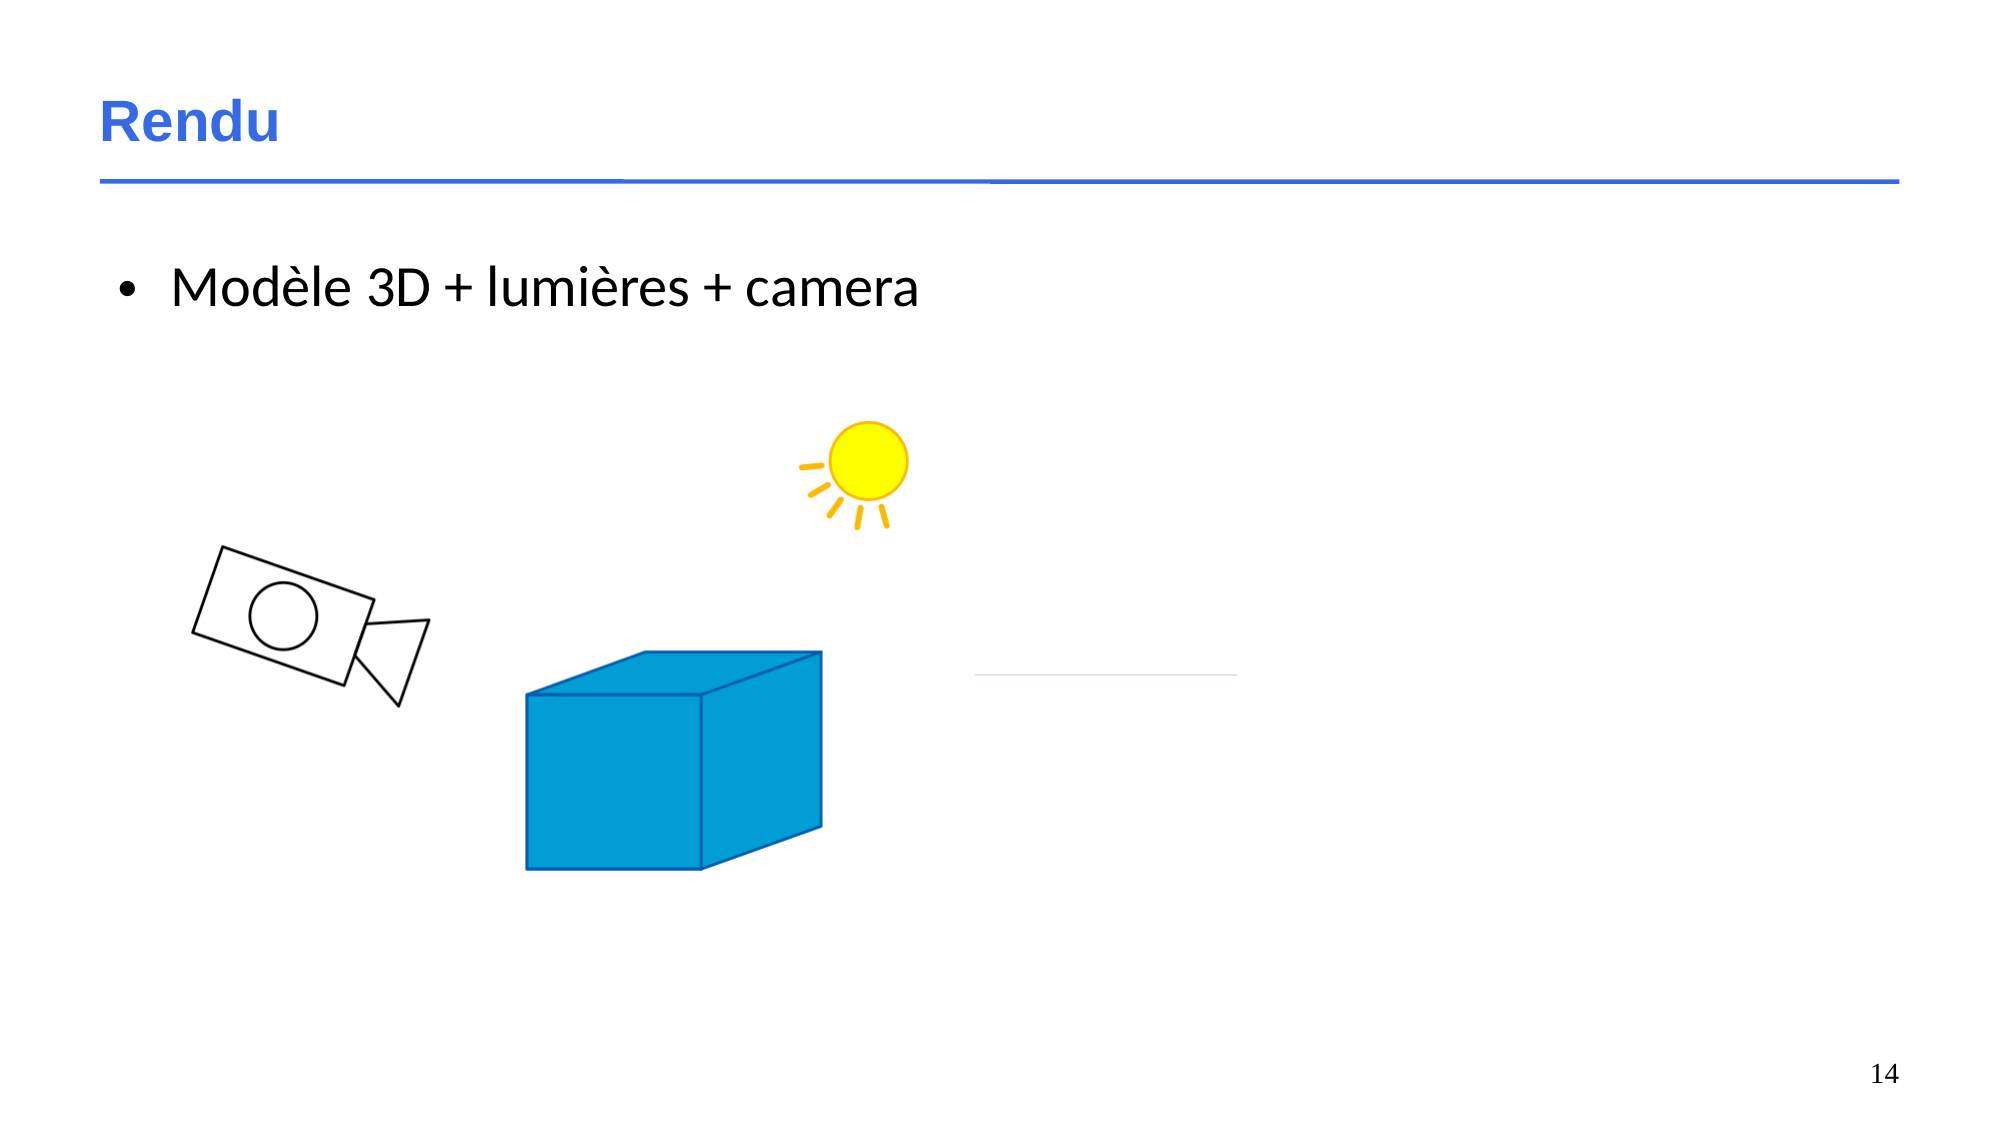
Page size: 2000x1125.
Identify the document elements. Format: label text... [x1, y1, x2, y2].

list Modèle 3D + lumières + camera [99, 263, 1900, 976]
picture [150, 394, 1021, 938]
title Rendu [99, 27, 1900, 215]
